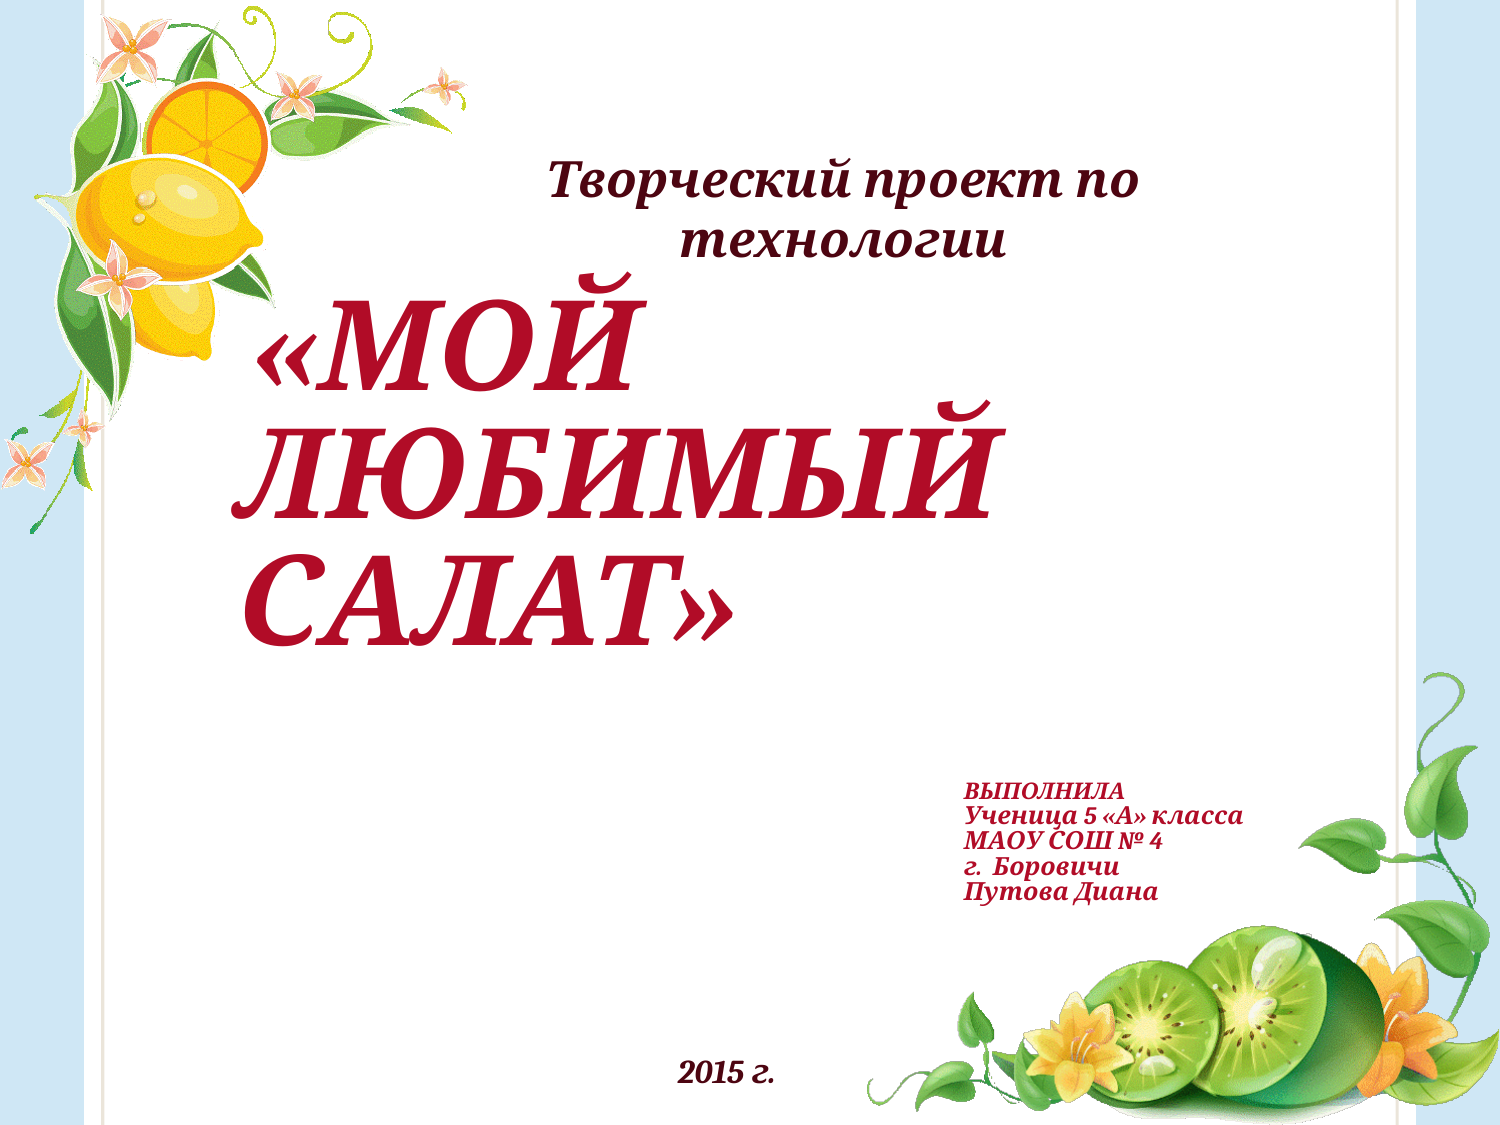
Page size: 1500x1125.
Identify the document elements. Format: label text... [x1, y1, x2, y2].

text_box Творческий проект по технологии [363, 140, 1325, 276]
title «МОЙ ЛЮБИМЫЙ САЛАТ» [222, 281, 1348, 680]
picture [0, 0, 470, 539]
text_box 2015 г. [663, 1042, 791, 1098]
subtitle ВЫПОЛНИЛА Ученица 5 «А» класса МАОУ СОШ № 4 г. Боровичи Путова Диана [949, 773, 1356, 926]
picture [855, 653, 1500, 1125]
